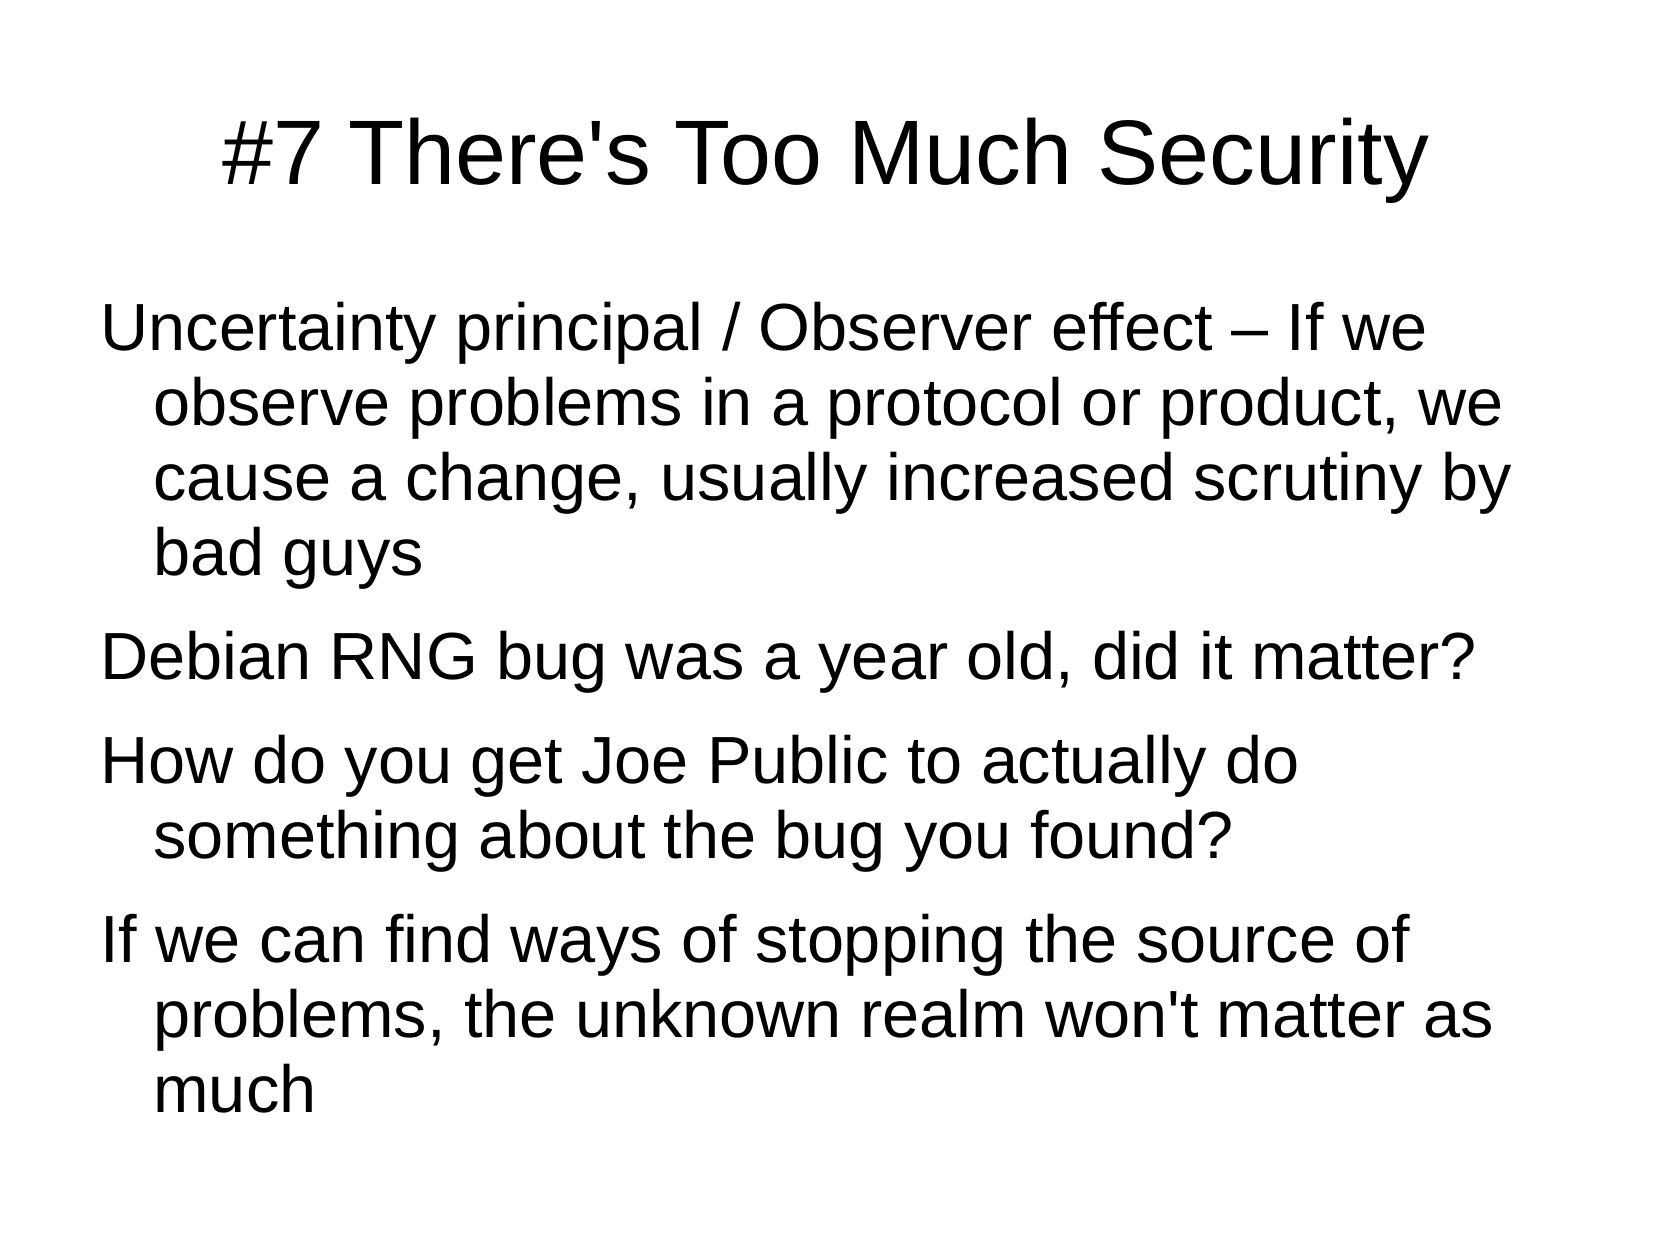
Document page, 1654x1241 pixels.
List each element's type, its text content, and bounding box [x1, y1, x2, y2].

list Uncertainty principal / Observer effect – If we observe problems in a protocol or product, we cause a change, usually increased scrutiny by bad guys Debian RNG bug was a year old, did it matter? How do you get Joe Public to actually do something about the bug you found? If we can find ways of stopping the source of problems, the unknown realm won't matter as much [82, 290, 1571, 1127]
title #7 There's Too Much Security [82, 56, 1571, 250]
